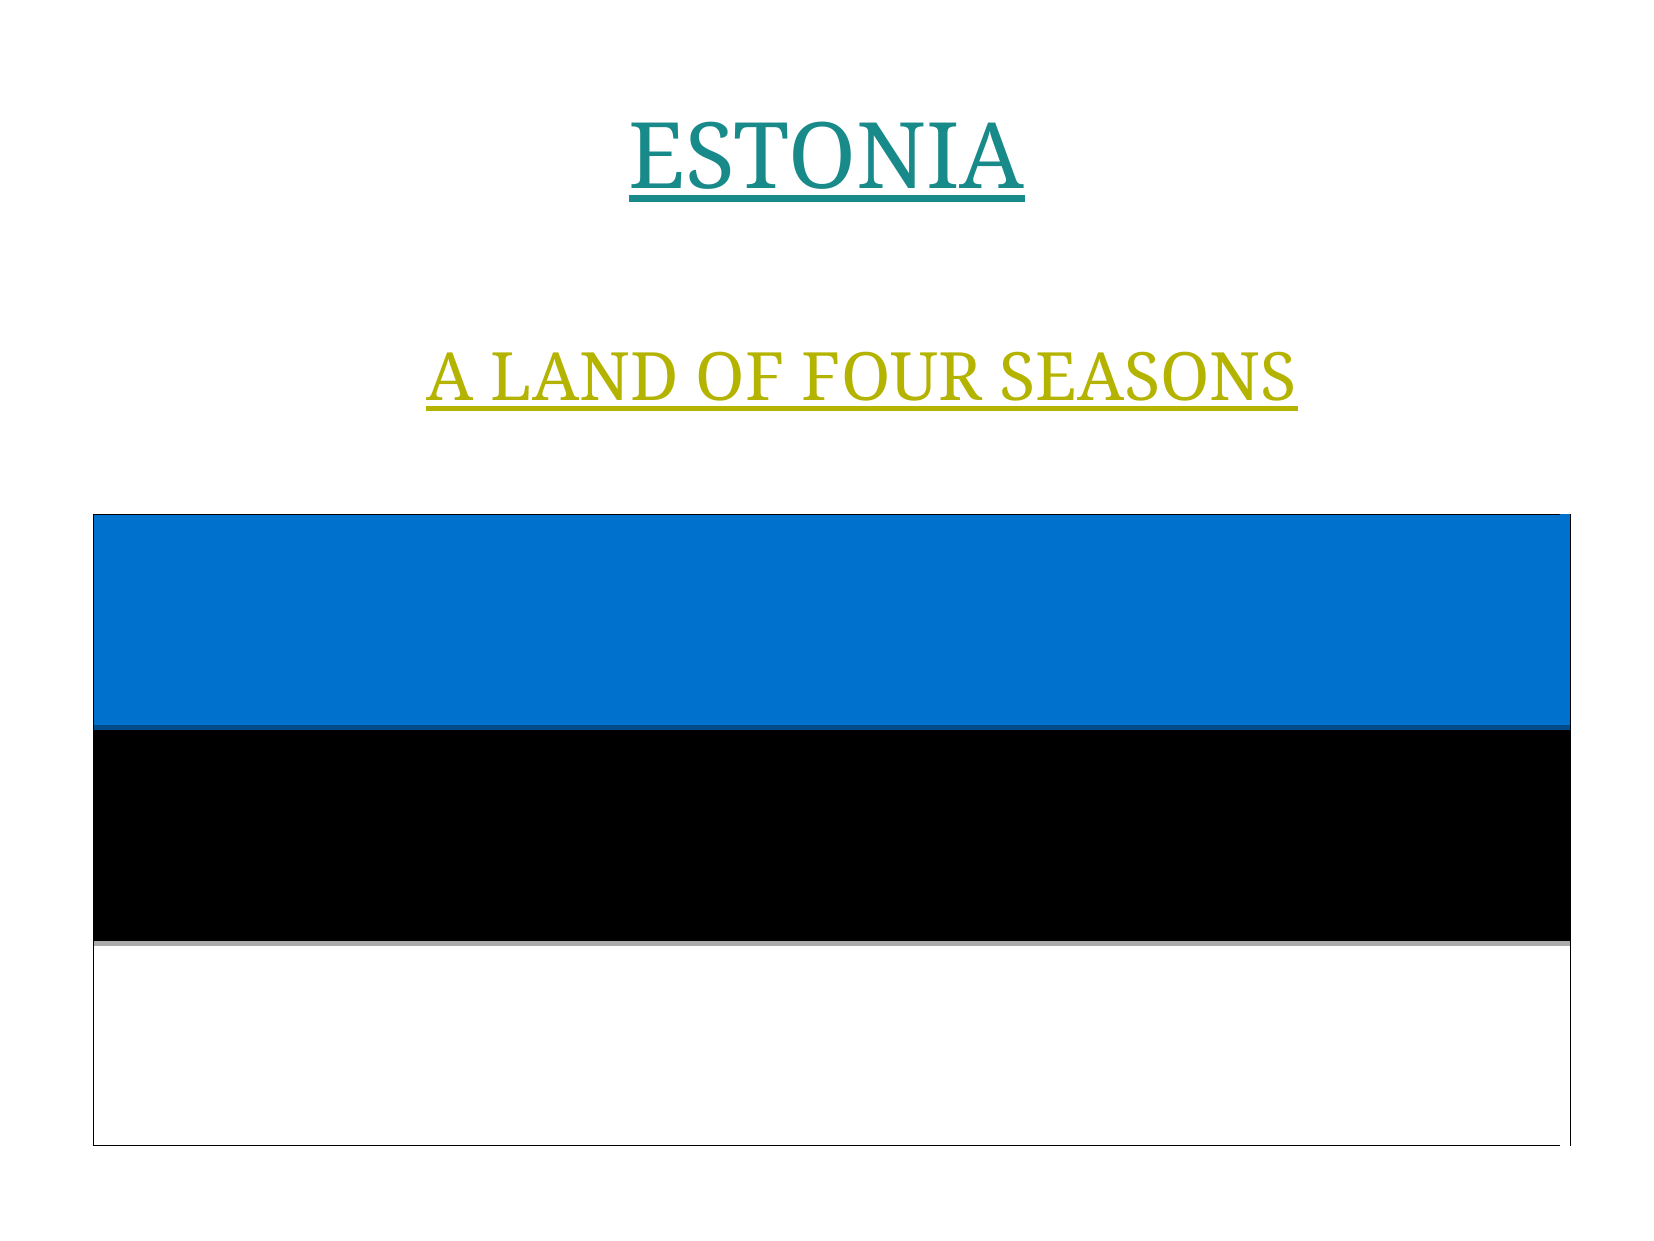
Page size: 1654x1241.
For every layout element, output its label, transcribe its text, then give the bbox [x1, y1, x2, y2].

title ESTONIA [82, 49, 1571, 209]
picture [94, 514, 1571, 1158]
list A LAND OF FOUR SEASONS [82, 209, 1571, 1028]
